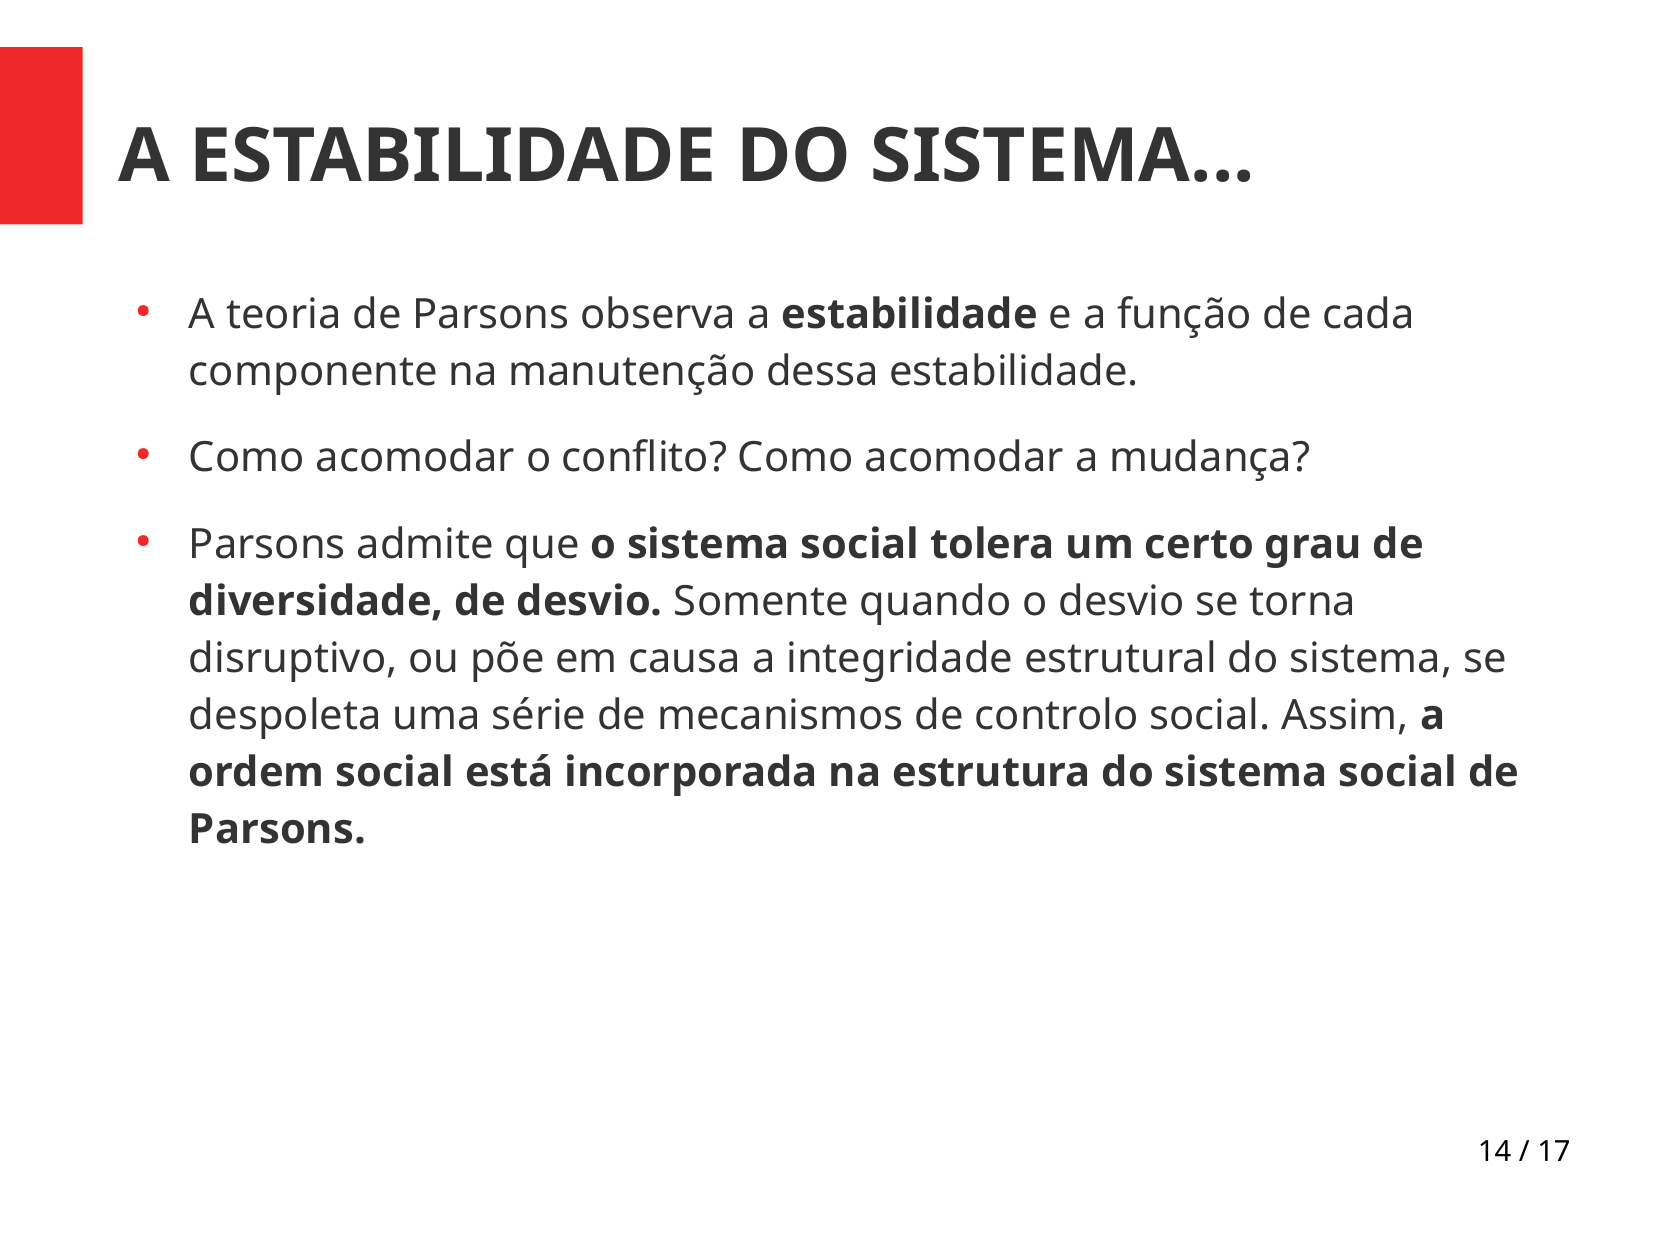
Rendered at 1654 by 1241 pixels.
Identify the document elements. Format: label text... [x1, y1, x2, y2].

list A teoria de Parsons observa a estabilidade e a função de cada componente na manutenção dessa estabilidade. Como acomodar o conflito? Como acomodar a mudança? Parsons admite que o sistema social tolera um certo grau de diversidade, de desvio. Somente quando o desvio se torna disruptivo, ou põe em causa a integridade estrutural do sistema, se despoleta uma série de mecanismos de controlo social. Assim, a ordem social está incorporada na estrutura do sistema social de Parsons. [118, 283, 1536, 1003]
title A ESTABILIDADE DO SISTEMA... [118, 49, 1571, 257]
